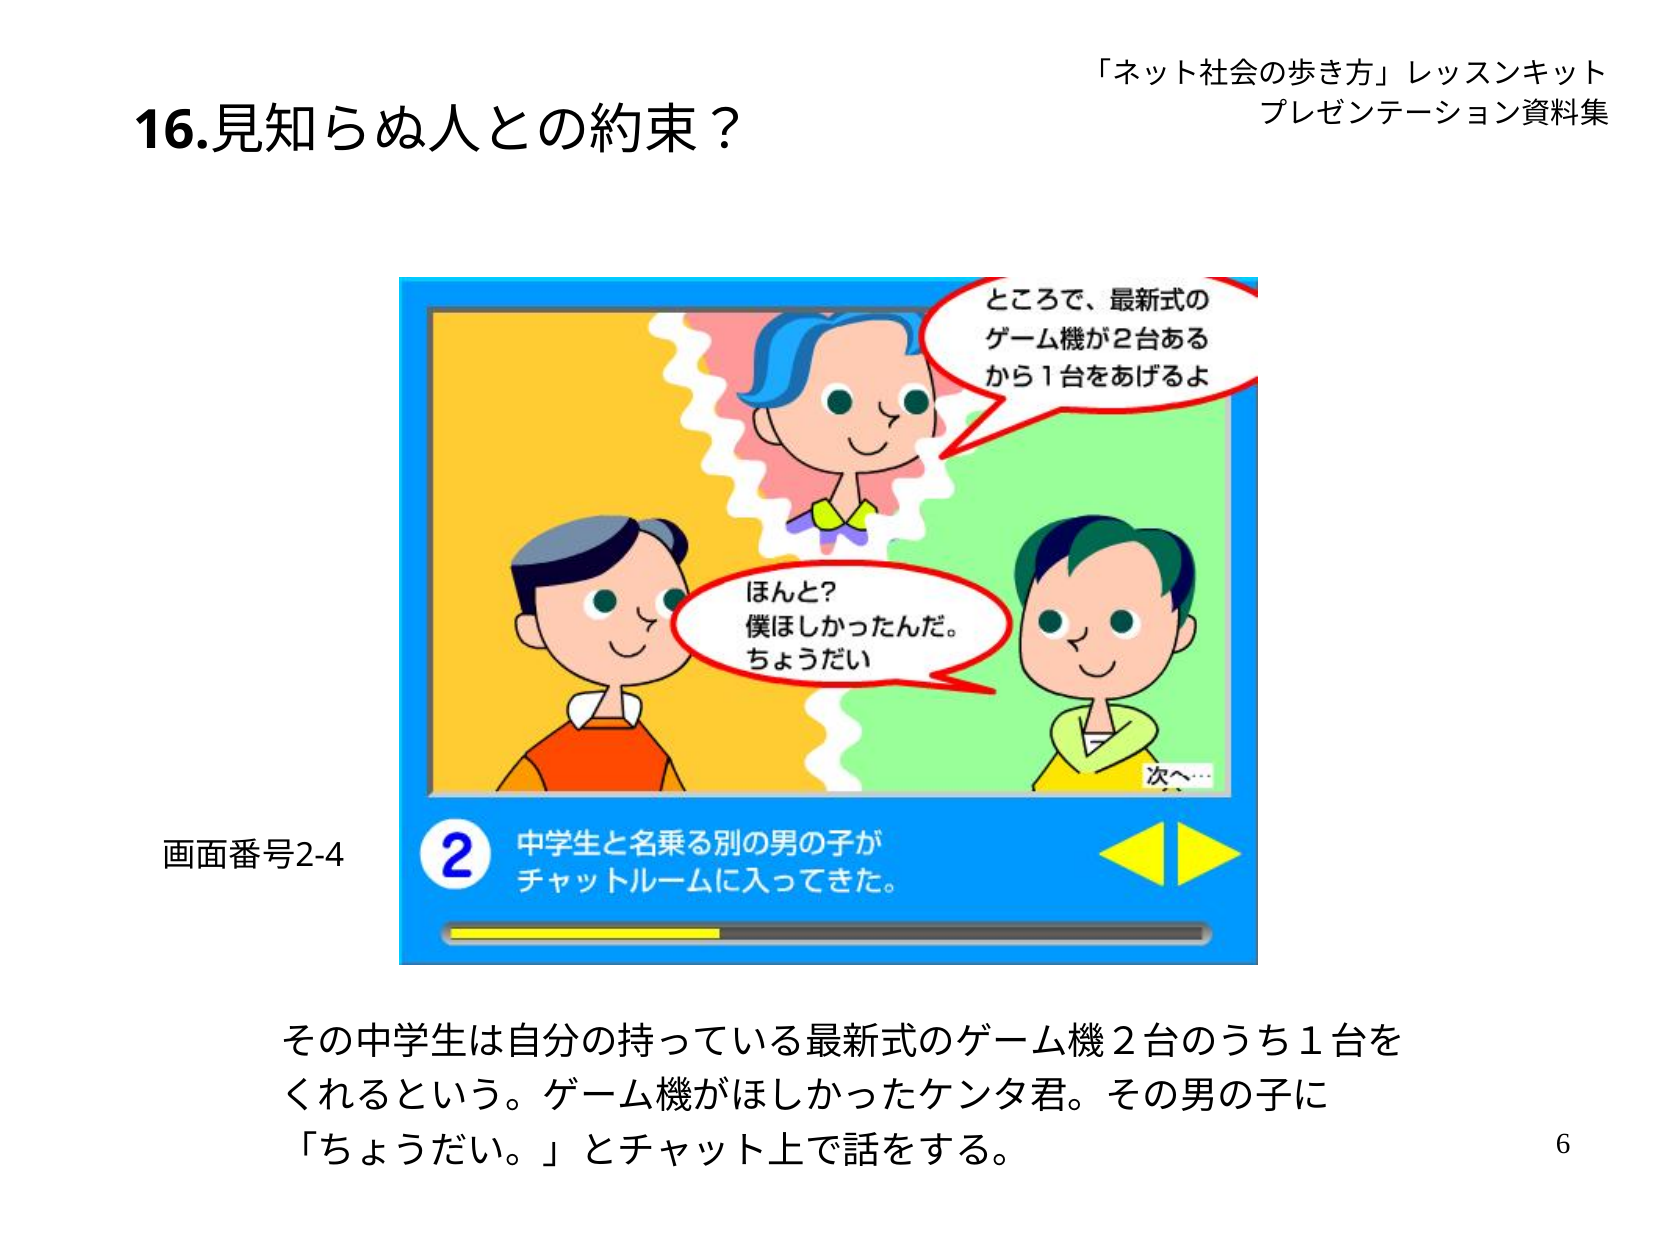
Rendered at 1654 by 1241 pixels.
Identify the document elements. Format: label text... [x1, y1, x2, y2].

text_box 画面番号2-4 [147, 826, 384, 882]
text_box その中学生は自分の持っている最新式のゲーム機２台のうち１台をくれるという。ゲーム機がほしかったケンタ君。その男の子に「ちょうだい。」とチャット上で話をする。 [265, 1003, 1447, 1182]
text_box 16.見知らぬ人との約束？ [118, 88, 1241, 169]
text_box 「ネット社会の歩き方」レッスンキット プレゼンテーション資料集 [1062, 44, 1625, 139]
picture [399, 277, 1258, 965]
